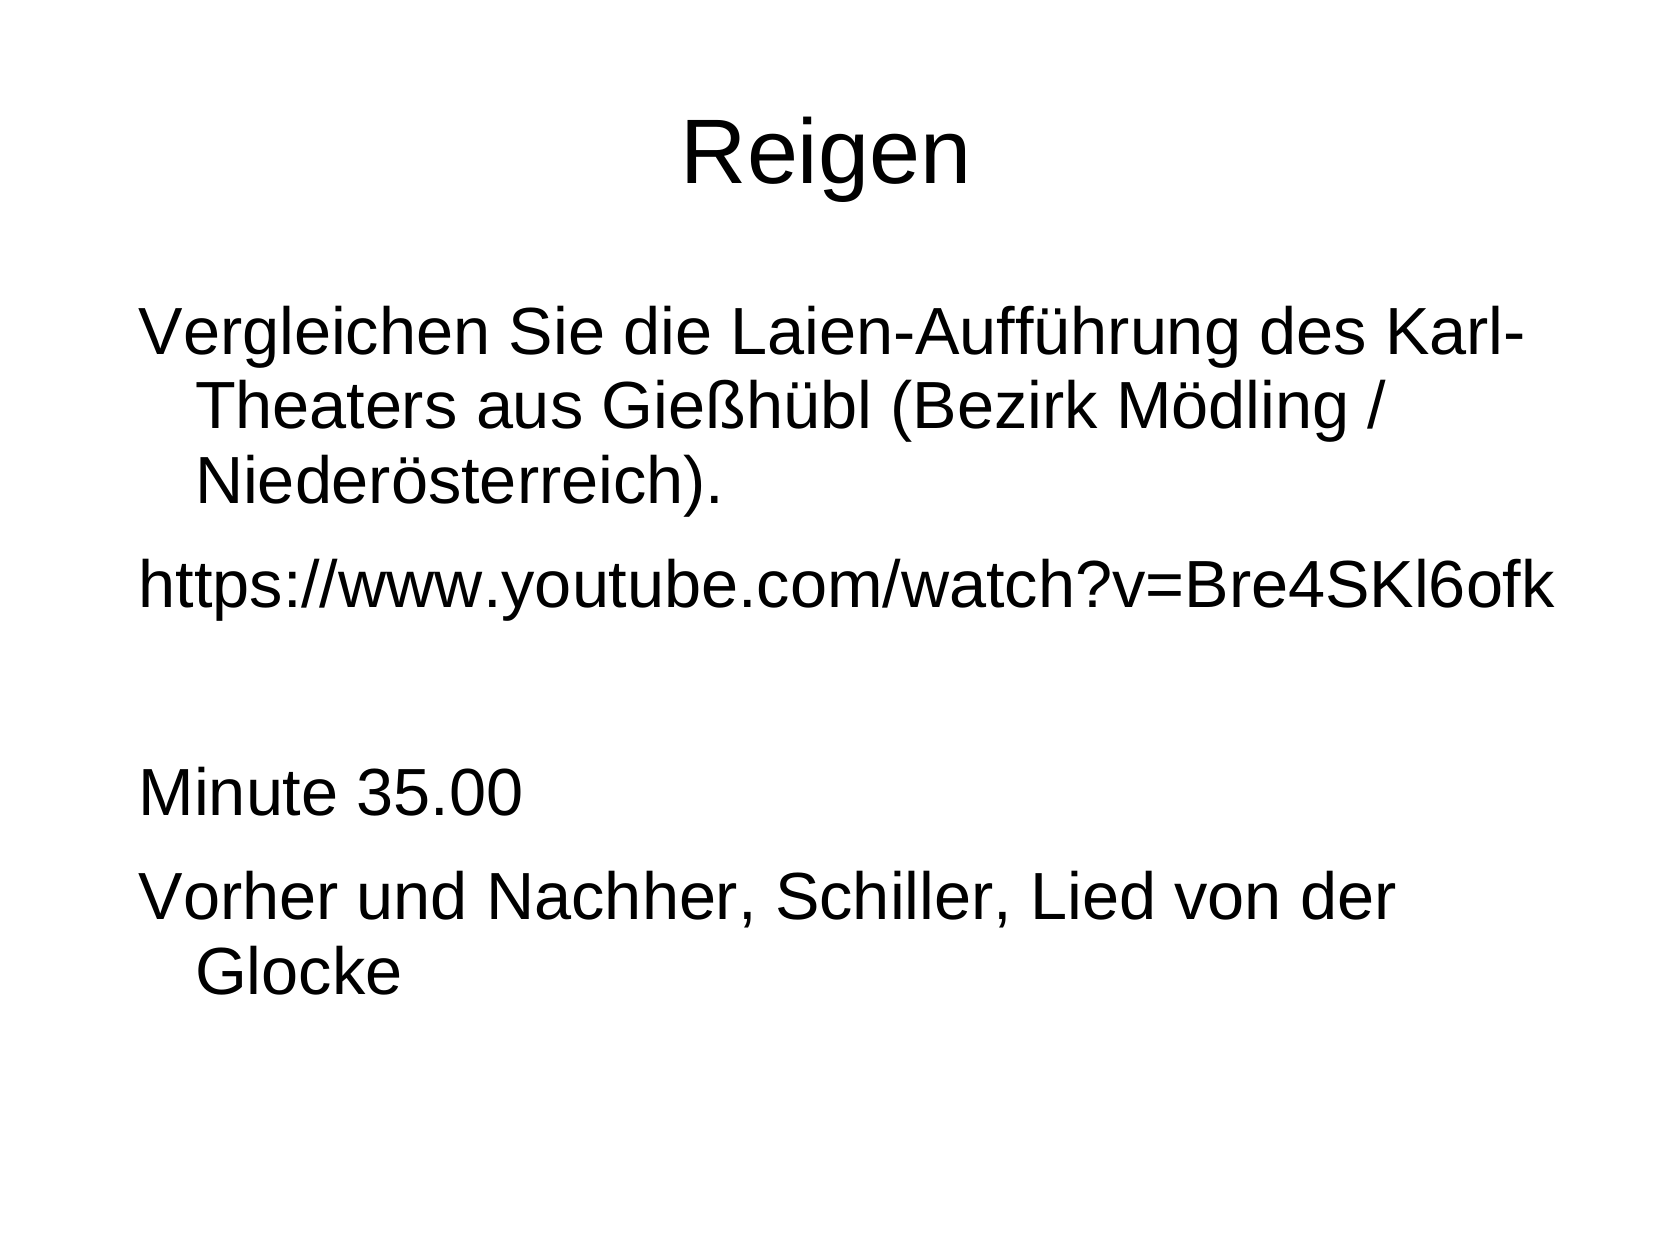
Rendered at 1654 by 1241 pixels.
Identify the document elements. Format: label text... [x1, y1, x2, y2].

list Vergleichen Sie die Laien-Aufführung des Karl-Theaters aus Gießhübl (Bezirk Mödling / Niederösterreich). https://www.youtube.com/watch?v=Bre4SKl6ofk Minute 35.00 Vorher und Nachher, Schiller, Lied von der Glocke [82, 290, 1571, 1108]
title Reigen [82, 49, 1571, 256]
